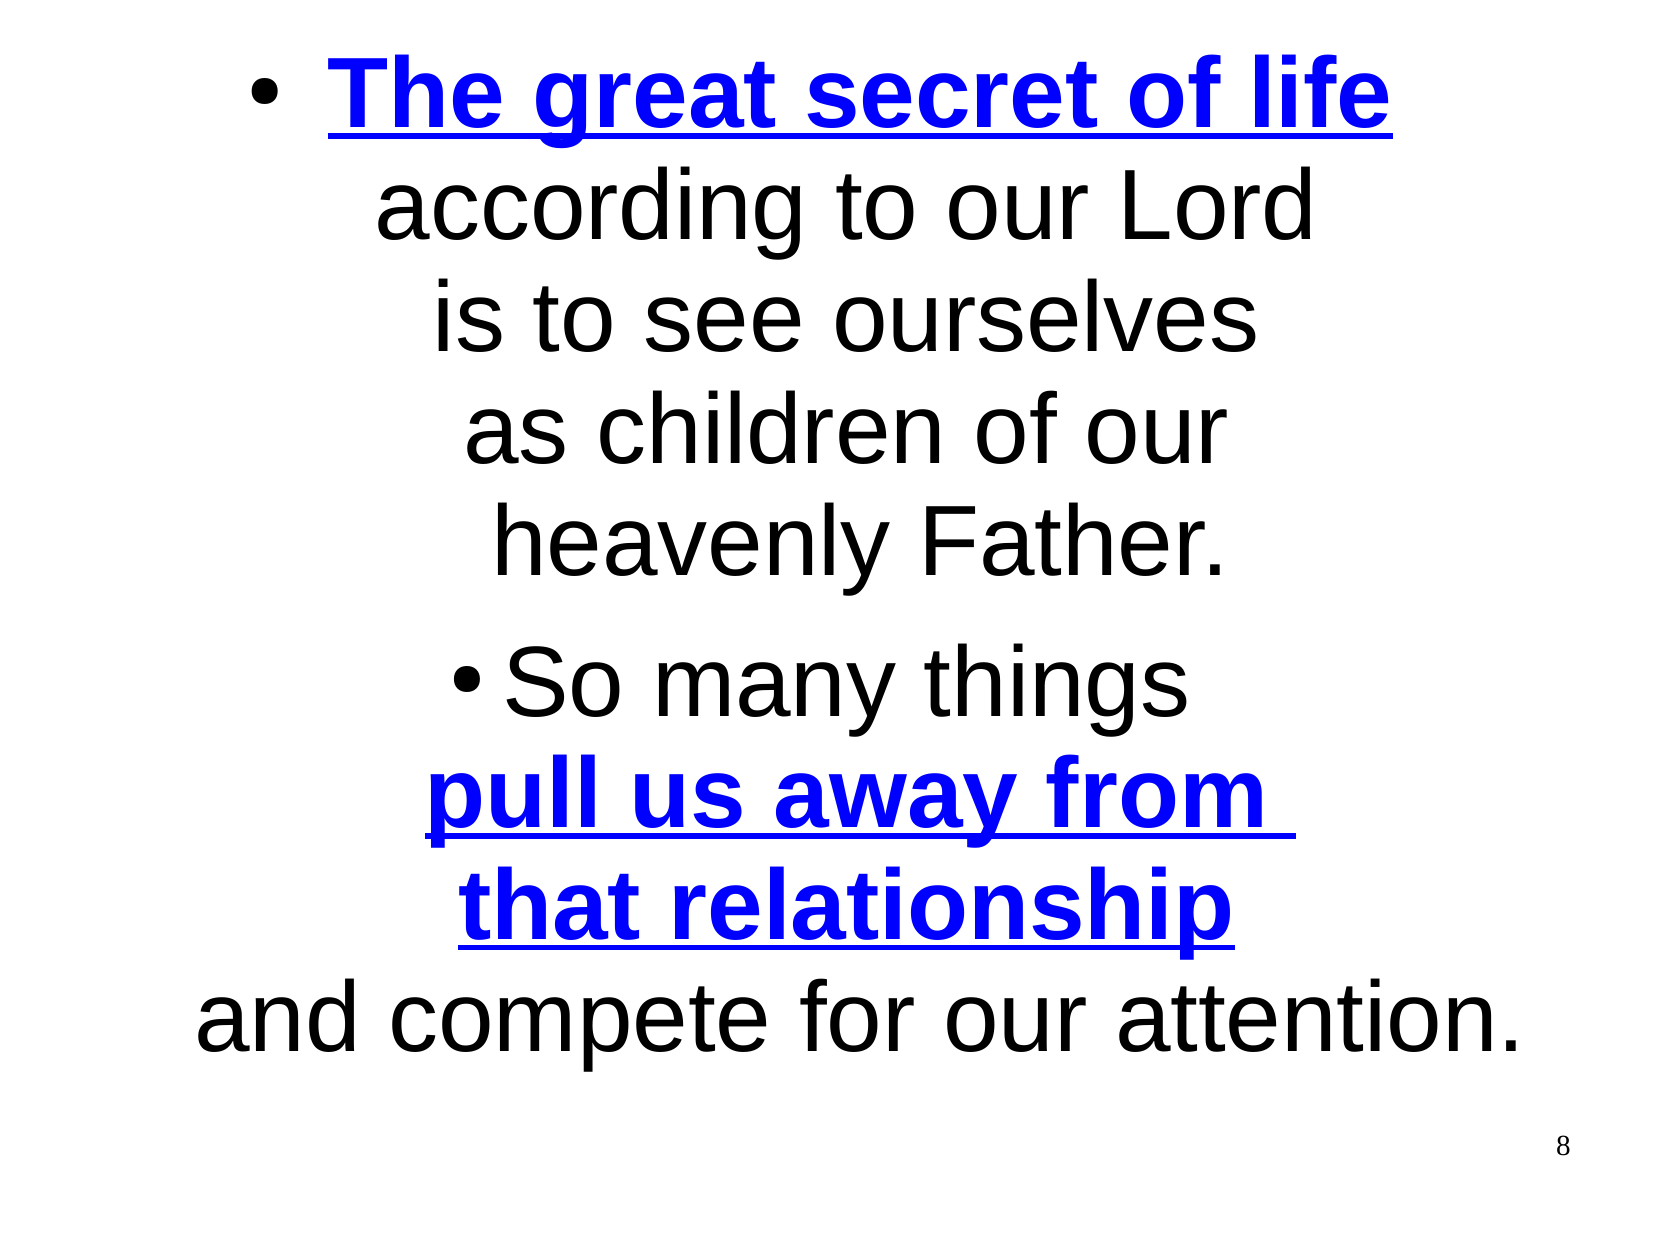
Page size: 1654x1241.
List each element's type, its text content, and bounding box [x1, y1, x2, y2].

list The great secret of life according to our Lord is to see ourselves as children of our heavenly Father. So many things pull us away from that relationship and compete for our attention. [37, 37, 1613, 1238]
